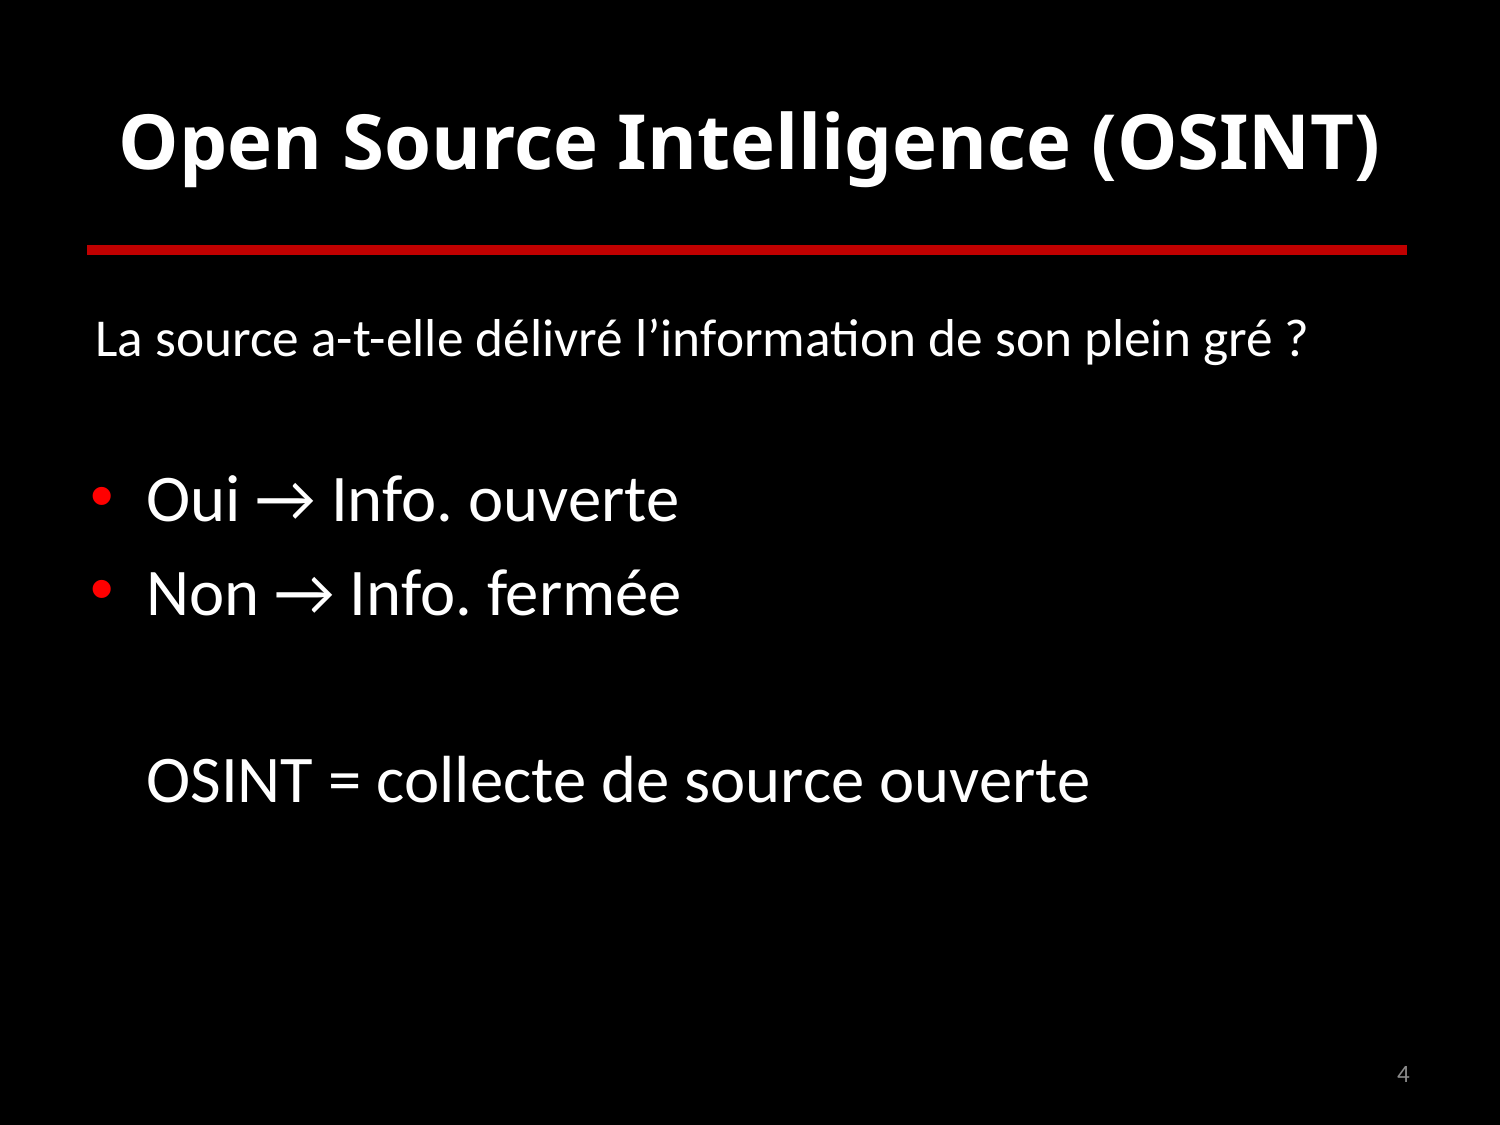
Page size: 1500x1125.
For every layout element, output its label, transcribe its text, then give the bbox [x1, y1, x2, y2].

list La source a-t-elle délivré l’information de son plein gré ? [35, 295, 1465, 414]
slide_number <numéro> [1074, 1042, 1425, 1103]
title Open Source Intelligence (OSINT) [75, 45, 1425, 233]
list Oui → Info. ouverte Non → Info. fermée OSINT = collecte de source ouverte [75, 414, 1425, 1005]
